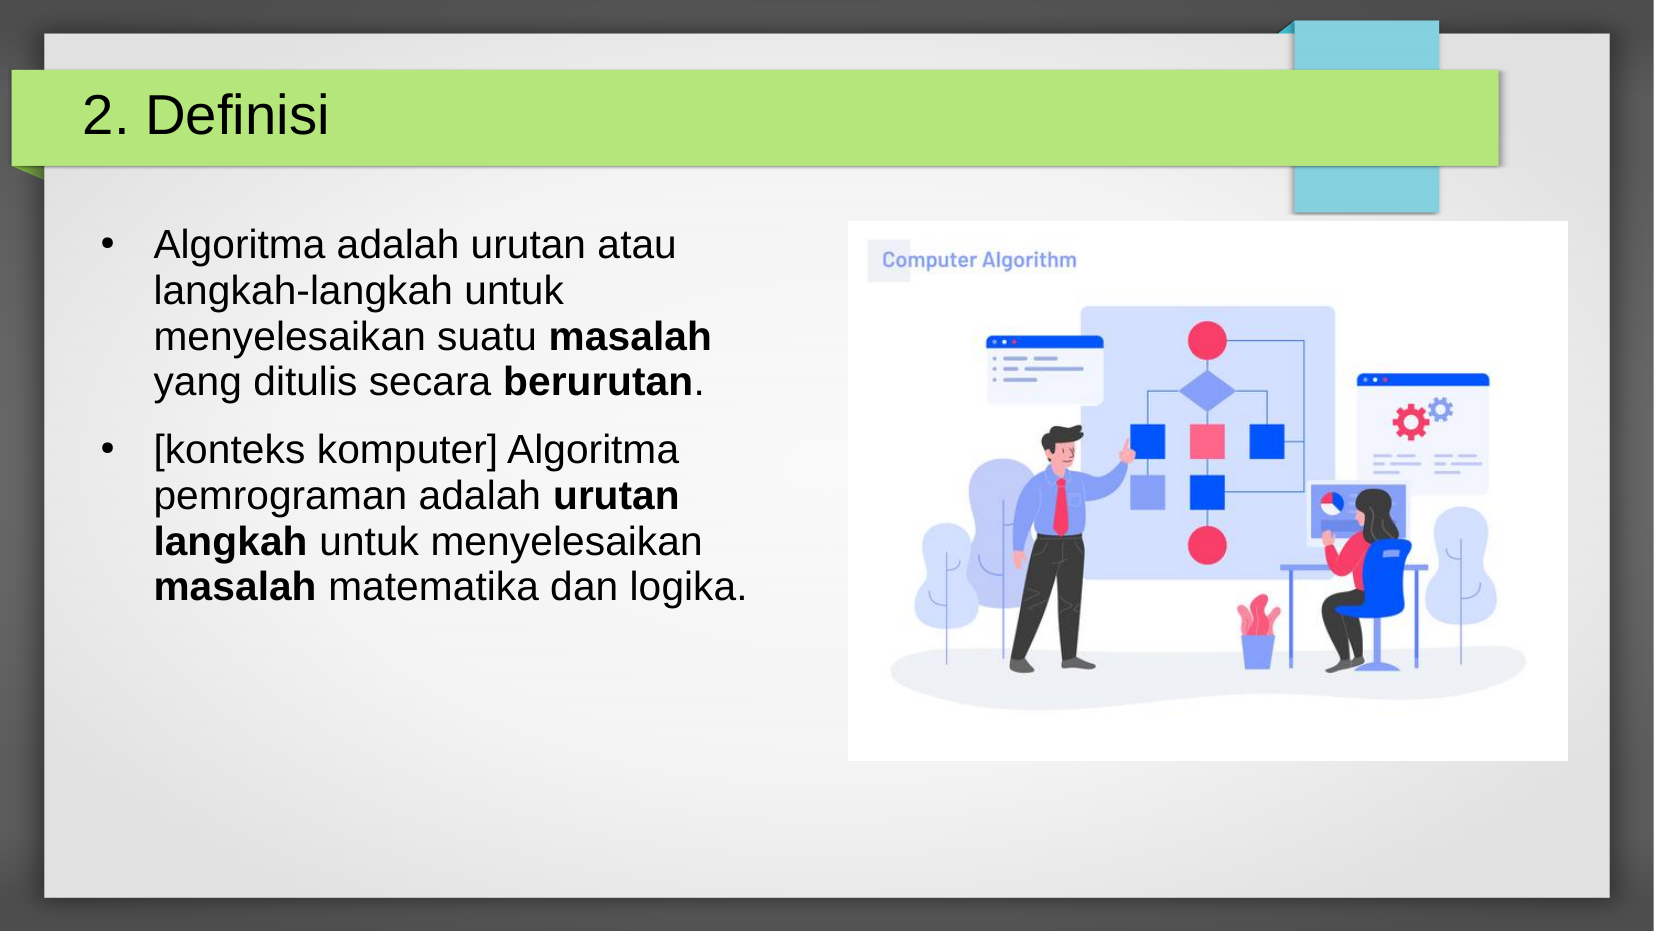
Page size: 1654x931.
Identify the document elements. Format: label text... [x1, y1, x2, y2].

picture [0, 0, 1654, 931]
title 2. Definisi [82, 70, 1264, 160]
list Algoritma adalah urutan atau langkah-langkah untuk menyelesaikan suatu masalah yang ditulis secara berurutan. [konteks komputer] Algoritma pemrograman adalah urutan langkah untuk menyelesaikan masalah matematika dan logika. [82, 221, 809, 761]
